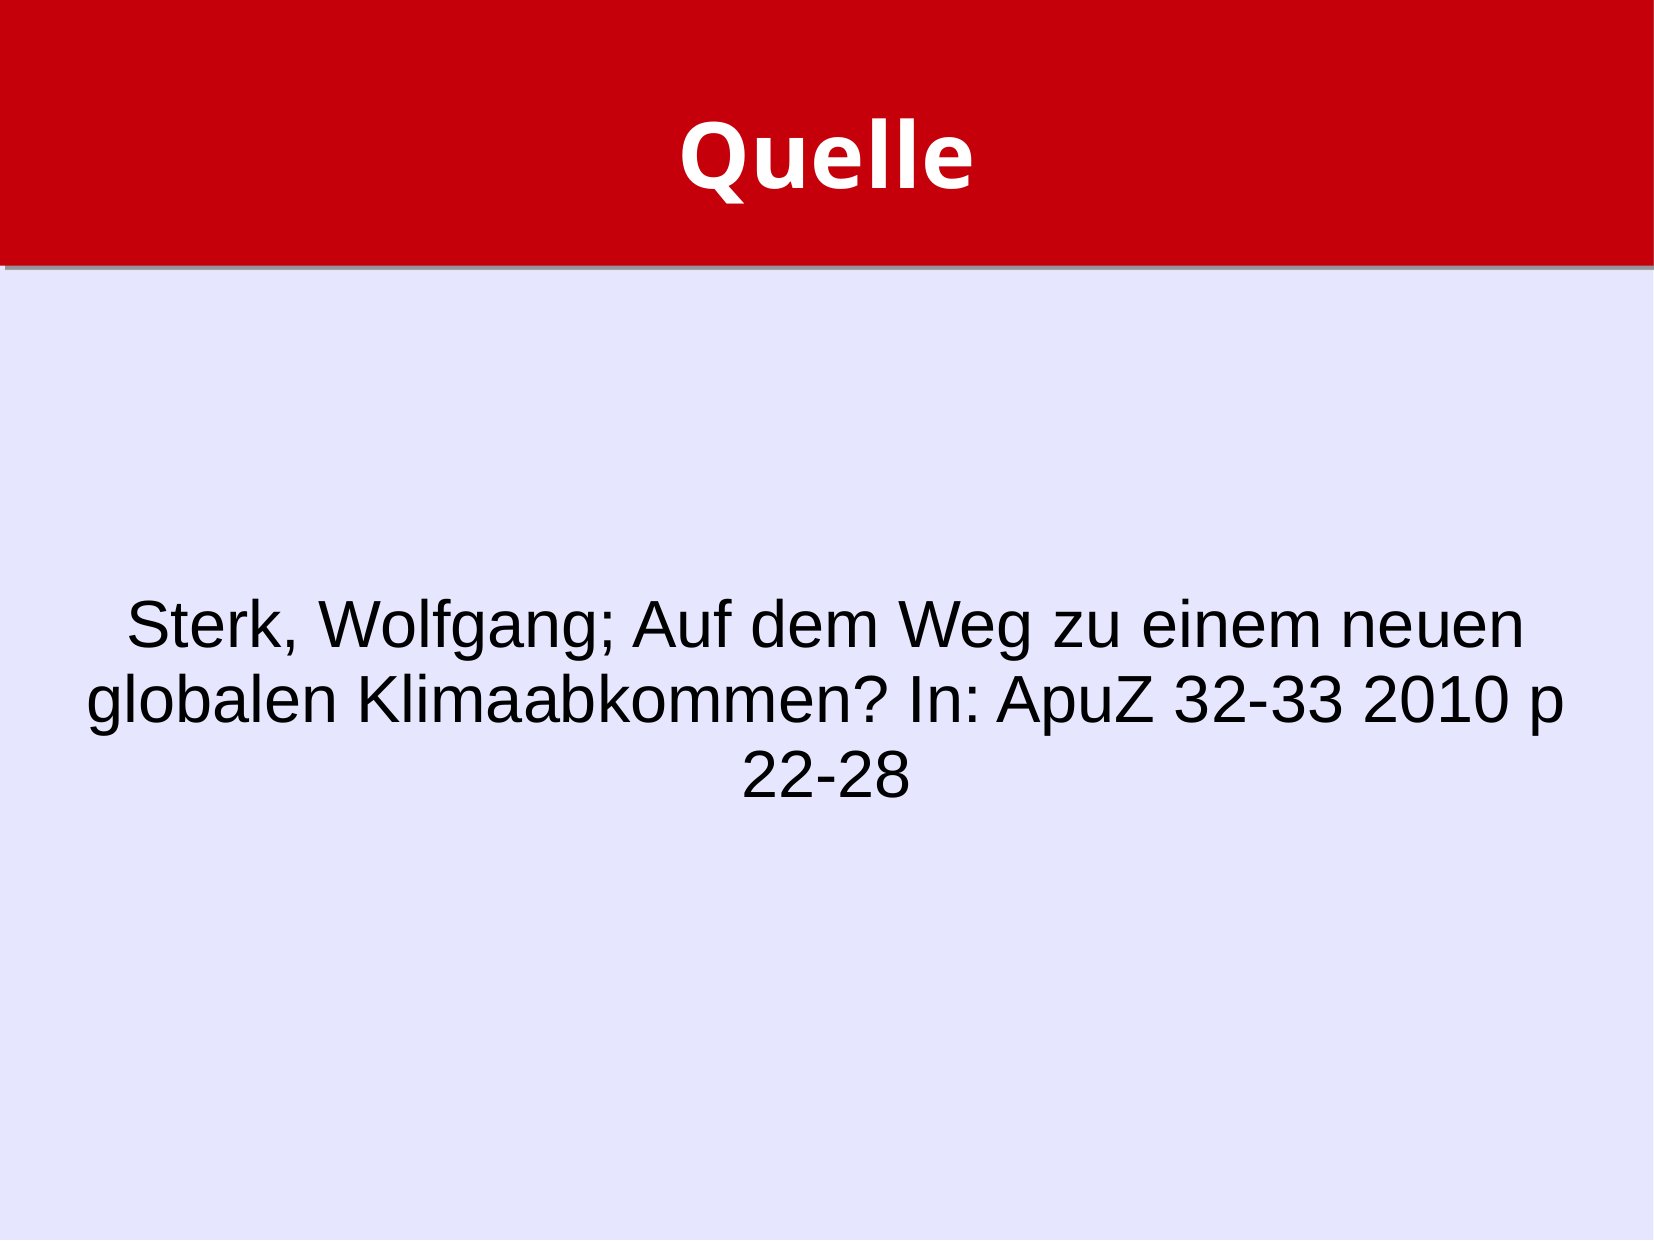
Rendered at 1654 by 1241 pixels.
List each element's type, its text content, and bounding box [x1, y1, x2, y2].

title Quelle [82, 56, 1571, 250]
subtitle Sterk, Wolfgang; Auf dem Weg zu einem neuen globalen Klimaabkommen? In: ApuZ 32-33 2010 p 22-28 [82, 297, 1571, 1102]
